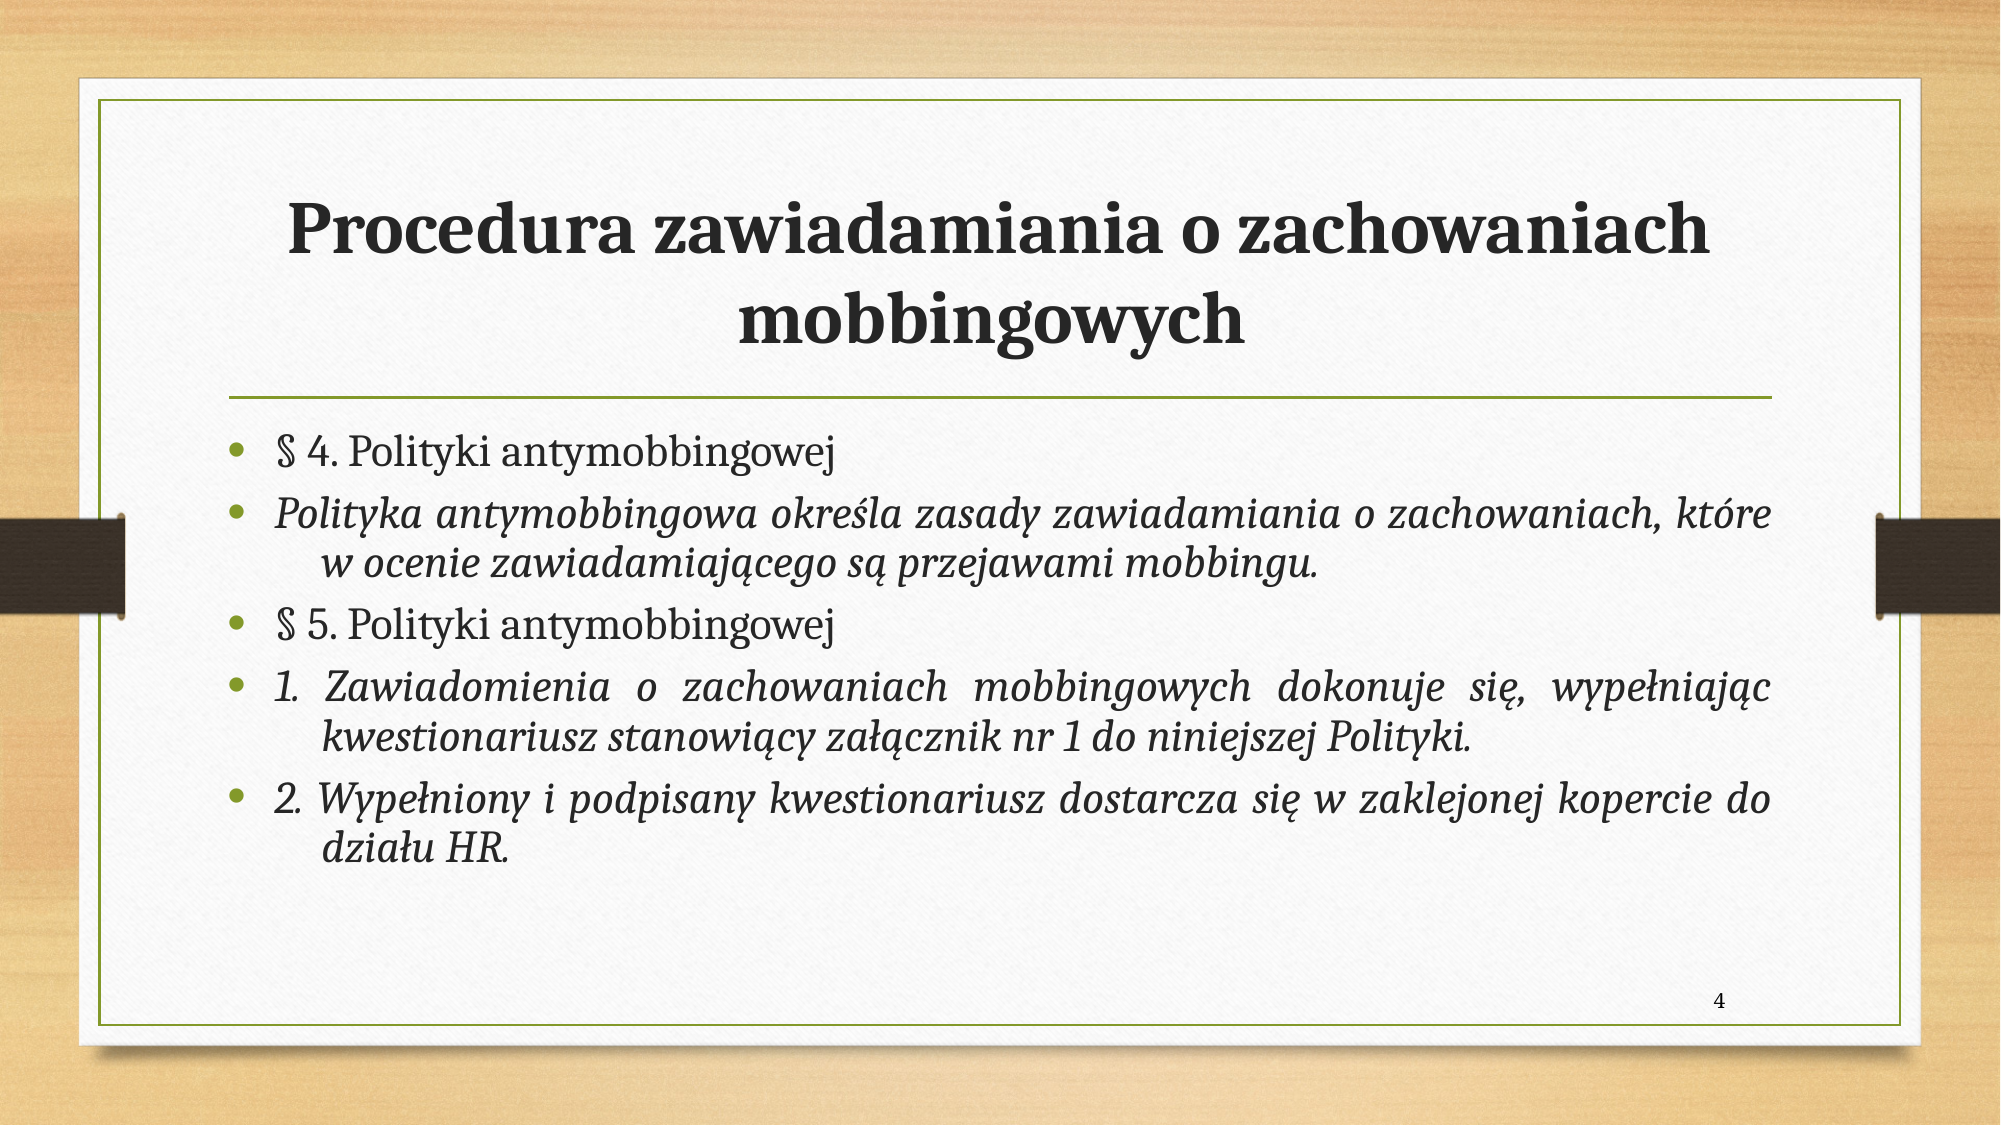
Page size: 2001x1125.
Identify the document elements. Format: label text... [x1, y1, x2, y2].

text_box [1698, 979, 1788, 1026]
title Procedura zawiadamiania o zachowaniach mobbingowych [212, 161, 1788, 376]
list § 4. Polityki antymobbingowej Polityka antymobbingowa określa zasady zawiadamiania o zachowaniach, które w ocenie zawiadamiającego są przejawami mobbingu. § 5. Polityki antymobbingowej 1. Zawiadomienia o zachowaniach mobbingowych dokonuje się, wypełniając kwestionariusz stanowiący załącznik nr 1 do niniejszej Polityki. 2. Wypełniony i podpisany kwestionariusz dostarcza się w zaklejonej kopercie do działu HR. [212, 419, 1788, 964]
